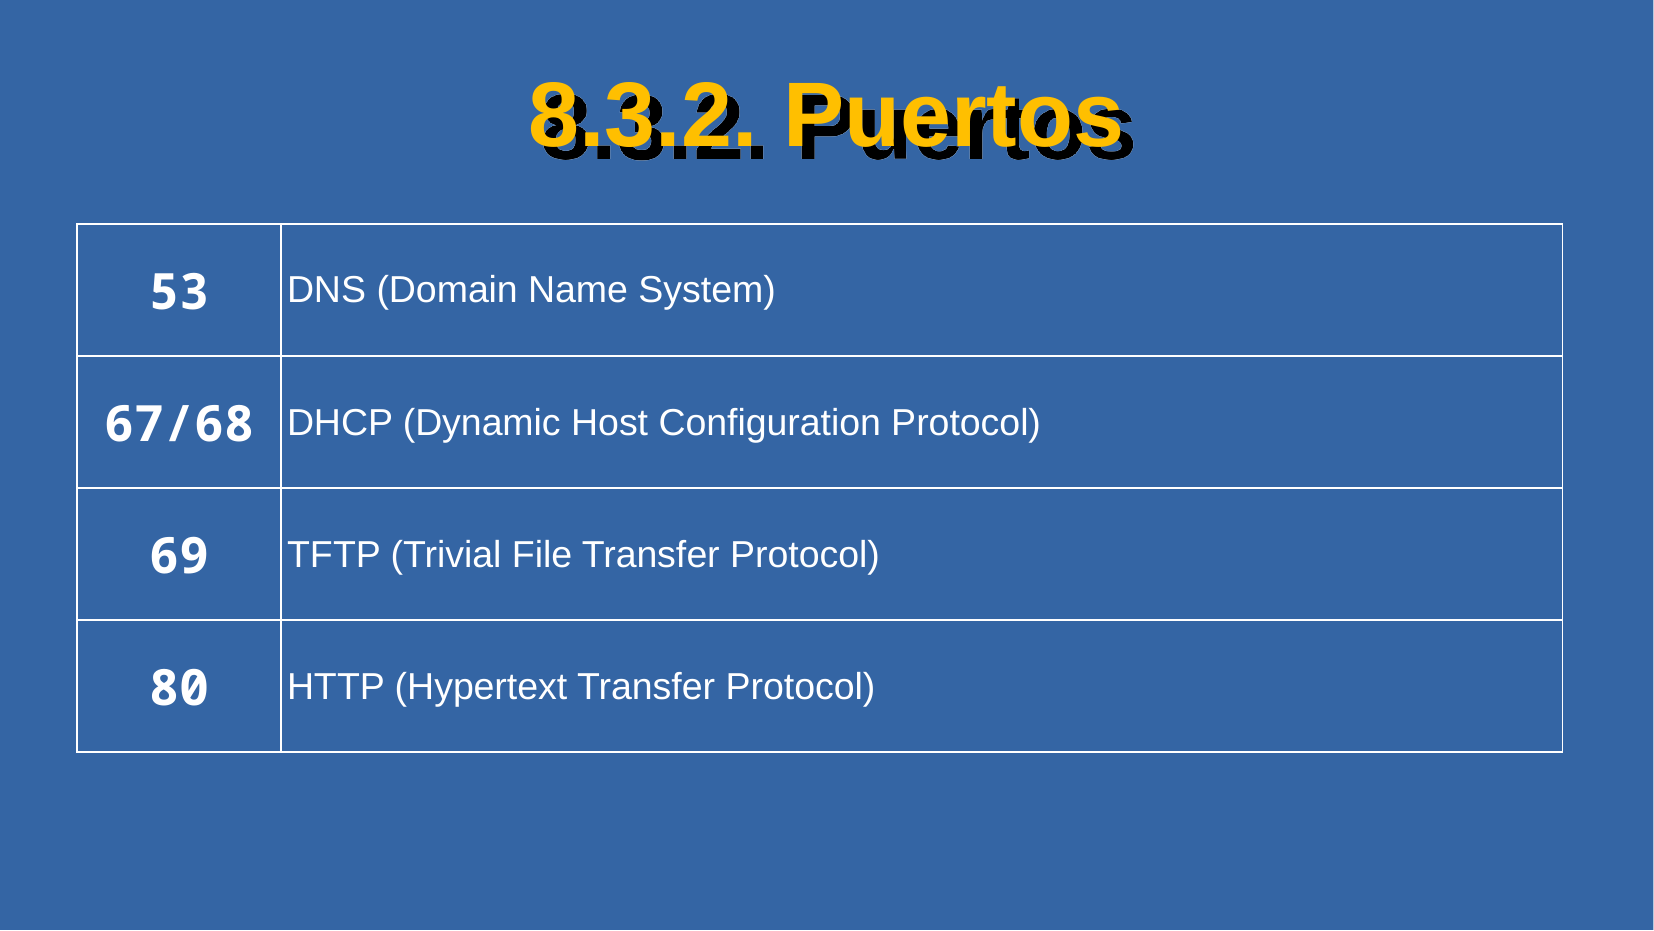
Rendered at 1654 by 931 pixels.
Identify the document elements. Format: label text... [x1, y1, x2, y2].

table_cell 67/68 [78, 357, 280, 487]
table_cell DHCP (Dynamic Host Configuration Protocol) [282, 357, 1562, 487]
table_cell HTTP (Hypertext Transfer Protocol) [282, 621, 1562, 751]
title 8.3.2. Puertos [82, 37, 1571, 193]
table_header DNS (Domain Name System) [282, 225, 1562, 355]
table_cell TFTP (Trivial File Transfer Protocol) [282, 489, 1562, 619]
table_cell 69 [78, 489, 280, 619]
table_header 53 [78, 225, 280, 355]
table_cell 80 [78, 621, 280, 751]
